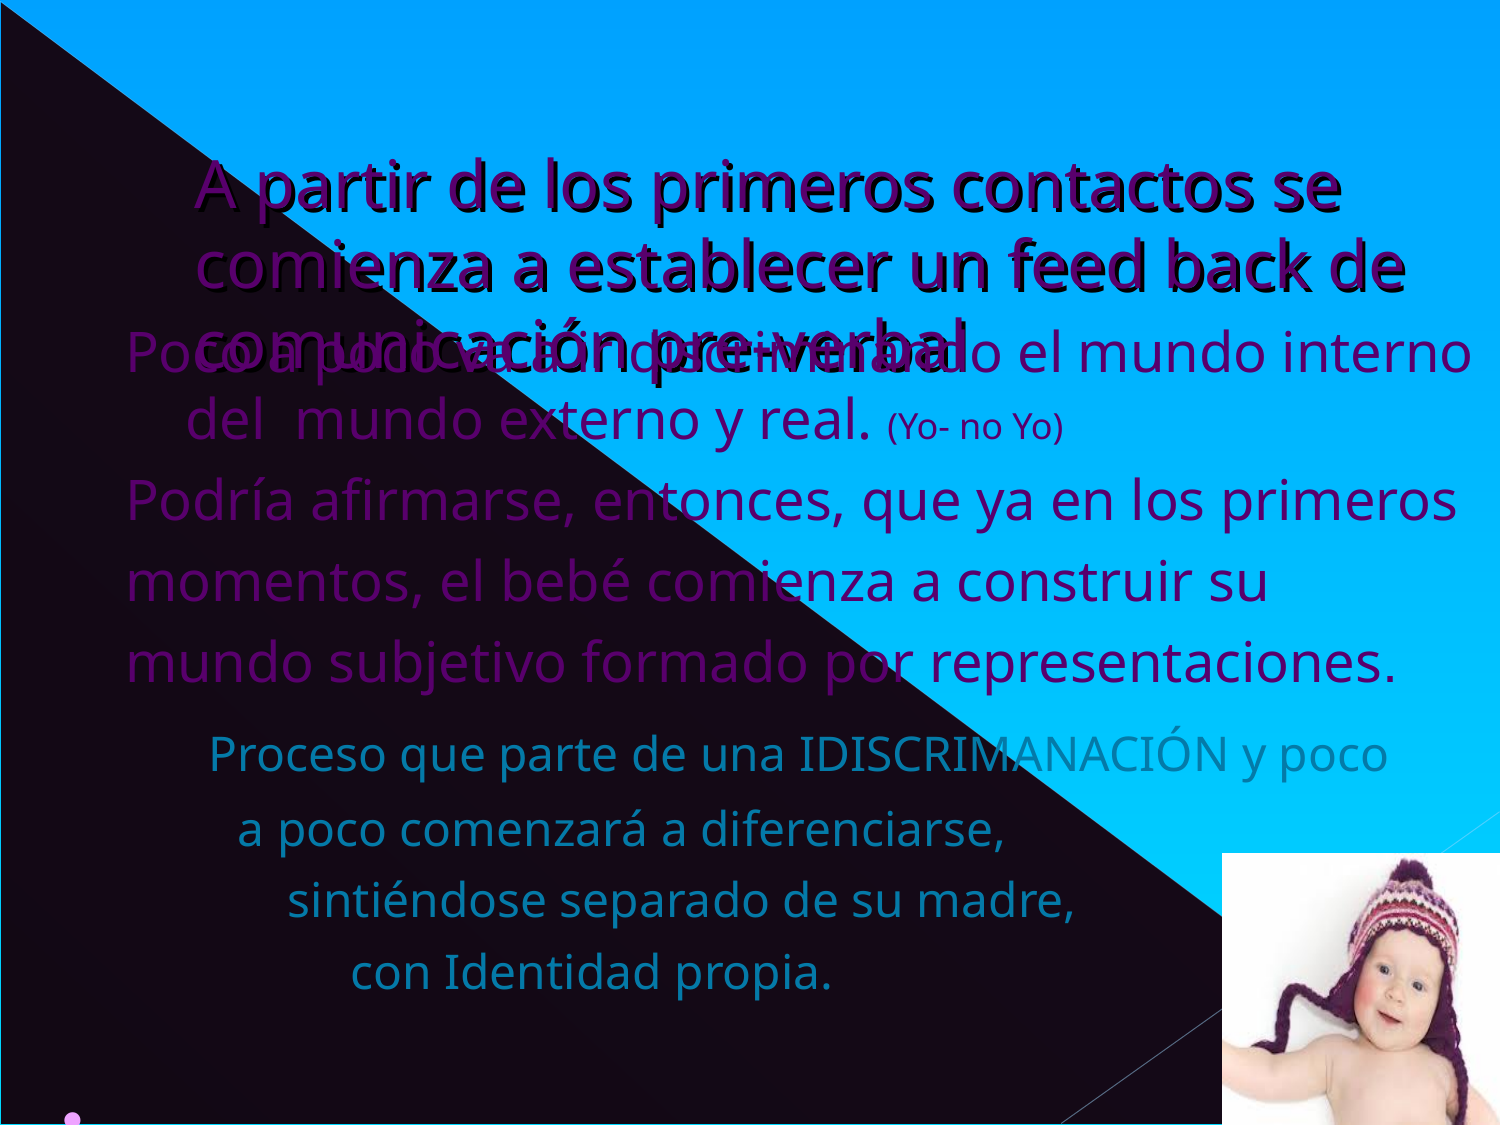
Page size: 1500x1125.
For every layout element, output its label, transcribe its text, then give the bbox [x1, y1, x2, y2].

title A partir de los primeros contactos se comienza a establecer un feed back de comunicación pre-verbal [100, 54, 1451, 285]
list Poco a poco va a ir discriminando el mundo interno del mundo externo y real. (Yo- no Yo) Podría afirmarse, entonces, que ya en los primeros momentos, el bebé comienza a construir su mundo subjetivo formado por representaciones. Proceso que parte de una IDISCRIMANACIÓN y poco a poco comenzará a diferenciarse, sintiéndose separado de su madre, con Identidad propia. [29, 308, 1500, 1125]
picture [1222, 853, 1500, 1125]
